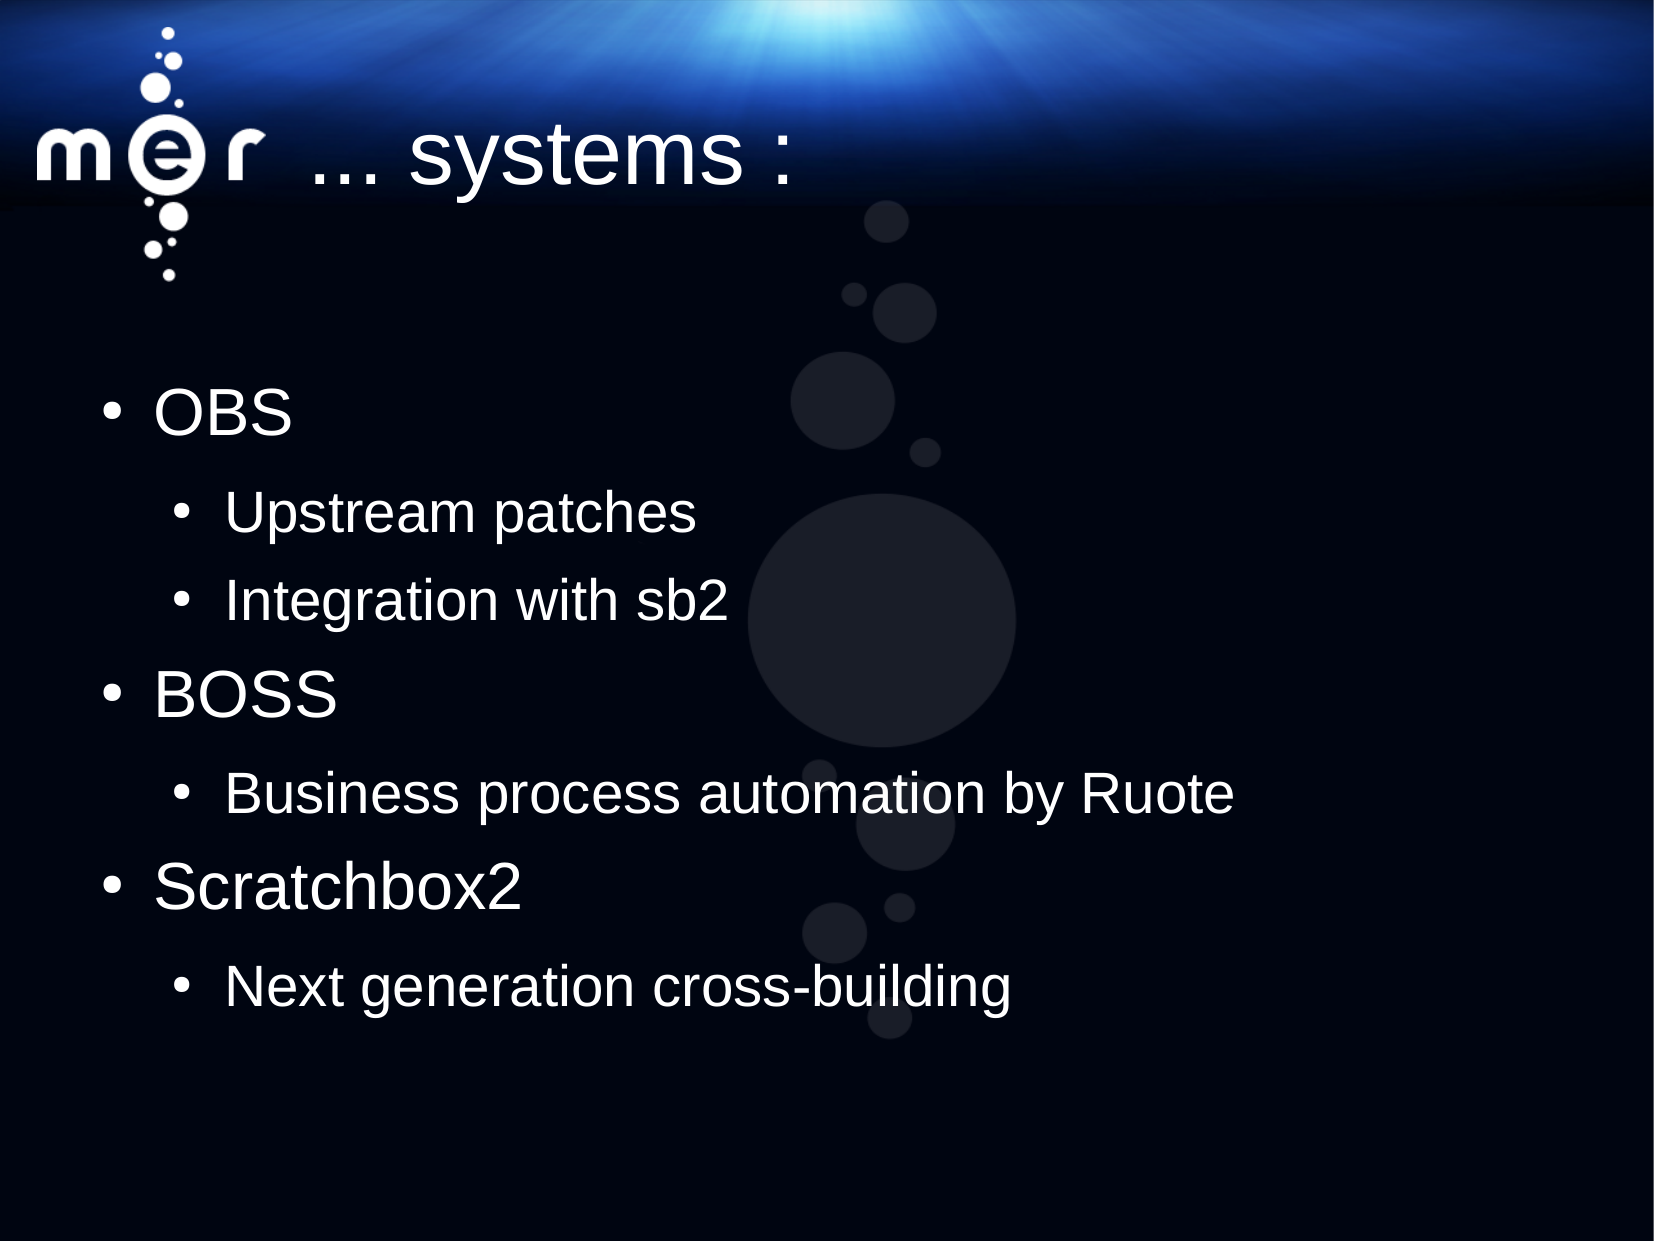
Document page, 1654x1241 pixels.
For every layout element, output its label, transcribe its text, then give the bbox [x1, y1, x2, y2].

picture [0, 0, 1654, 1241]
title ... systems : [307, 49, 1571, 257]
list OBS Upstream patches Integration with sb2 BOSS Business process automation by Ruote Scratchbox2 Next generation cross-building [82, 375, 1571, 1109]
